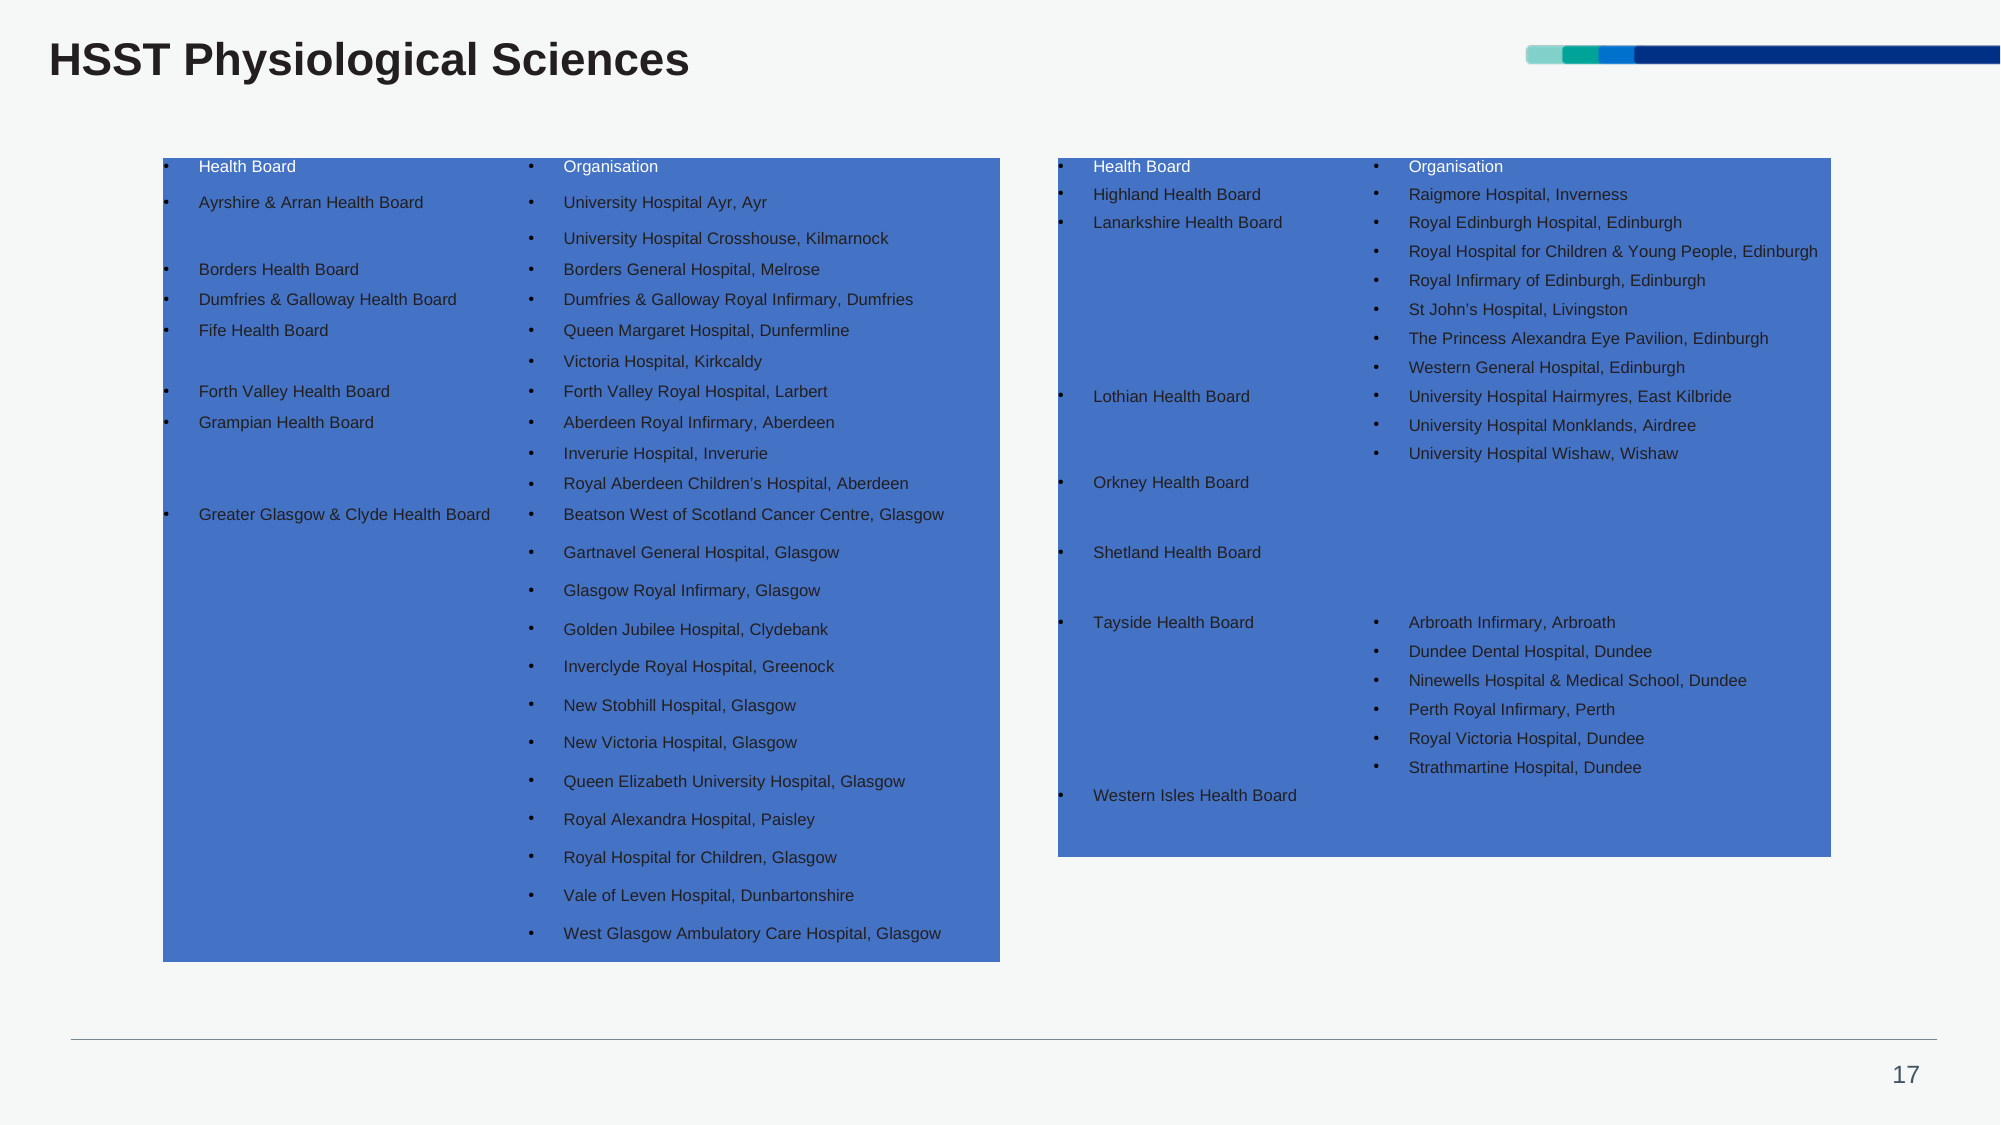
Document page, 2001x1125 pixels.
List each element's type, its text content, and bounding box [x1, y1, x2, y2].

table_cell [1373, 474, 1831, 543]
table_cell St John’s Hospital, Livingston [1373, 300, 1831, 329]
table_cell Orkney Health Board [1058, 474, 1373, 543]
table_cell New Stobhill Hospital, Glasgow [528, 696, 1000, 734]
table_cell Shetland Health Board [1058, 543, 1373, 613]
table_cell Queen Margaret Hospital, Dunfermline [528, 321, 1000, 352]
table_cell Ninewells Hospital & Medical School, Dundee [1373, 671, 1831, 700]
table_cell Royal Alexandra Hospital, Paisley [528, 810, 1000, 848]
table_cell Perth Royal Infirmary, Perth [1373, 700, 1831, 729]
table_cell West Glasgow Ambulatory Care Hospital, Glasgow [528, 924, 1000, 962]
table_cell Royal Infirmary of Edinburgh, Edinburgh [1373, 271, 1831, 300]
table_cell New Victoria Hospital, Glasgow [528, 734, 1000, 772]
table_cell Royal Victoria Hospital, Dundee [1373, 729, 1831, 758]
table_cell Royal Hospital for Children & Young People, Edinburgh [1373, 242, 1831, 271]
table_cell Dumfries & Galloway Health Board [163, 291, 528, 321]
table_cell [1373, 787, 1831, 857]
table_header Organisation [1373, 158, 1831, 185]
table_cell Glasgow Royal Infirmary, Glasgow [528, 582, 1000, 620]
table_cell The Princess Alexandra Eye Pavilion, Edinburgh [1373, 329, 1831, 358]
table_cell Forth Valley Health Board [163, 383, 528, 413]
table_cell Golden Jubilee Hospital, Clydebank [528, 620, 1000, 658]
table_cell Fife Health Board [163, 321, 528, 383]
table_cell Aberdeen Royal Infirmary, Aberdeen [528, 413, 1000, 444]
text_box HSST Physiological Sciences [33, 22, 739, 93]
table_cell Raigmore Hospital, Inverness [1373, 185, 1831, 214]
table_cell Arbroath Infirmary, Arbroath [1373, 613, 1831, 642]
table_header Health Board [163, 158, 528, 193]
table_cell Western Isles Health Board [1058, 787, 1373, 857]
table_cell Royal Aberdeen Children’s Hospital, Aberdeen [528, 475, 1000, 506]
table_cell Royal Hospital for Children, Glasgow [528, 848, 1000, 886]
table_cell Inverclyde Royal Hospital, Greenock [528, 658, 1000, 696]
table_cell Gartnavel General Hospital, Glasgow [528, 544, 1000, 582]
table_cell Dumfries & Galloway Royal Infirmary, Dumfries [528, 291, 1000, 321]
table_cell Highland Health Board [1058, 185, 1373, 214]
table_cell Forth Valley Royal Hospital, Larbert [528, 383, 1000, 413]
table_cell University Hospital Crosshouse, Kilmarnock [528, 229, 1000, 260]
table_cell Lothian Health Board [1058, 387, 1373, 474]
table_cell University Hospital Monklands, Airdree [1373, 416, 1831, 445]
table_cell University Hospital Wishaw, Wishaw [1373, 445, 1831, 474]
table_cell Beatson West of Scotland Cancer Centre, Glasgow [528, 506, 1000, 544]
table_cell Royal Edinburgh Hospital, Edinburgh [1373, 214, 1831, 242]
table_cell Grampian Health Board [163, 413, 528, 506]
table_cell Strathmartine Hospital, Dundee [1373, 758, 1831, 787]
table_cell Inverurie Hospital, Inverurie [528, 444, 1000, 475]
table_header Organisation [528, 158, 1000, 193]
table_cell Borders General Hospital, Melrose [528, 260, 1000, 291]
table_cell Tayside Health Board [1058, 613, 1373, 787]
table_cell University Hospital Ayr, Ayr [528, 193, 1000, 229]
table_cell Victoria Hospital, Kirkcaldy [528, 352, 1000, 383]
table_cell Ayrshire & Arran Health Board [163, 193, 528, 260]
table_cell Borders Health Board [163, 260, 528, 291]
table_cell [1373, 543, 1831, 613]
table_cell Queen Elizabeth University Hospital, Glasgow [528, 772, 1000, 810]
table_cell Greater Glasgow & Clyde Health Board [163, 506, 528, 962]
table_cell University Hospital Hairmyres, East Kilbride [1373, 387, 1831, 416]
table_cell Lanarkshire Health Board [1058, 214, 1373, 387]
table_header Health Board [1058, 158, 1373, 185]
table_cell Dundee Dental Hospital, Dundee [1373, 642, 1831, 671]
table_cell Vale of Leven Hospital, Dunbartonshire [528, 886, 1000, 924]
table_cell Western General Hospital, Edinburgh [1373, 358, 1831, 387]
